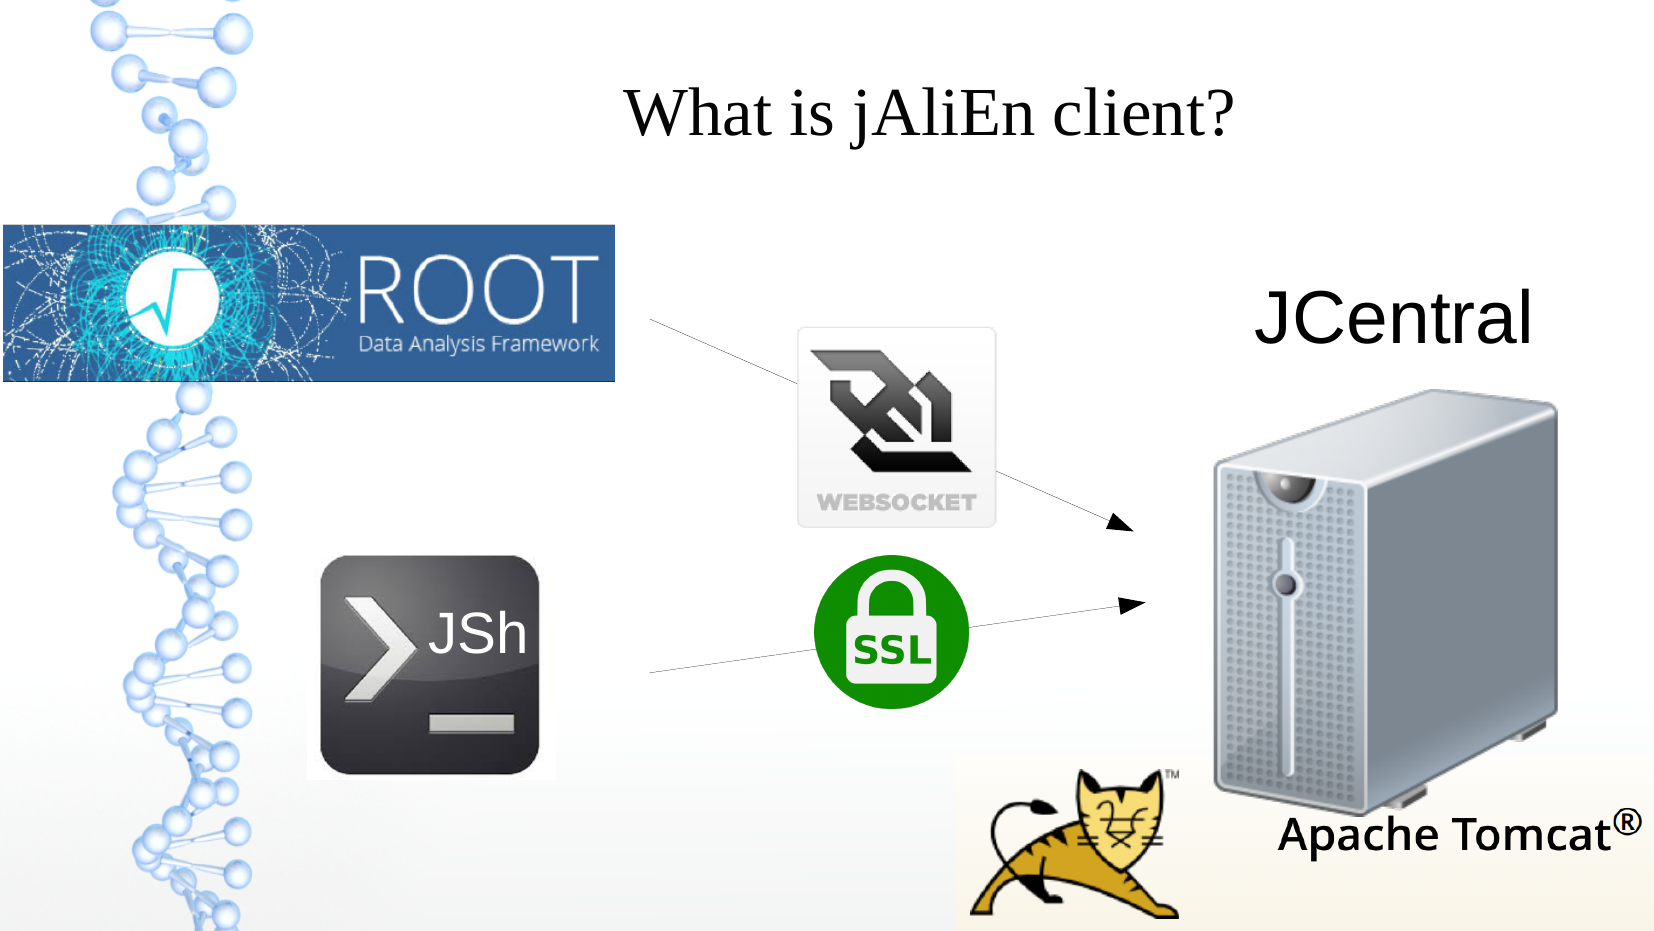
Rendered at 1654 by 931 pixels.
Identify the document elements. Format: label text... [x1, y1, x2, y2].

picture [0, 0, 1654, 931]
text_box JCentral [1240, 267, 1654, 367]
text_box JSh [413, 593, 709, 673]
text_box JSh [657, 665, 709, 673]
title What is jAliEn client? [265, 35, 1595, 189]
